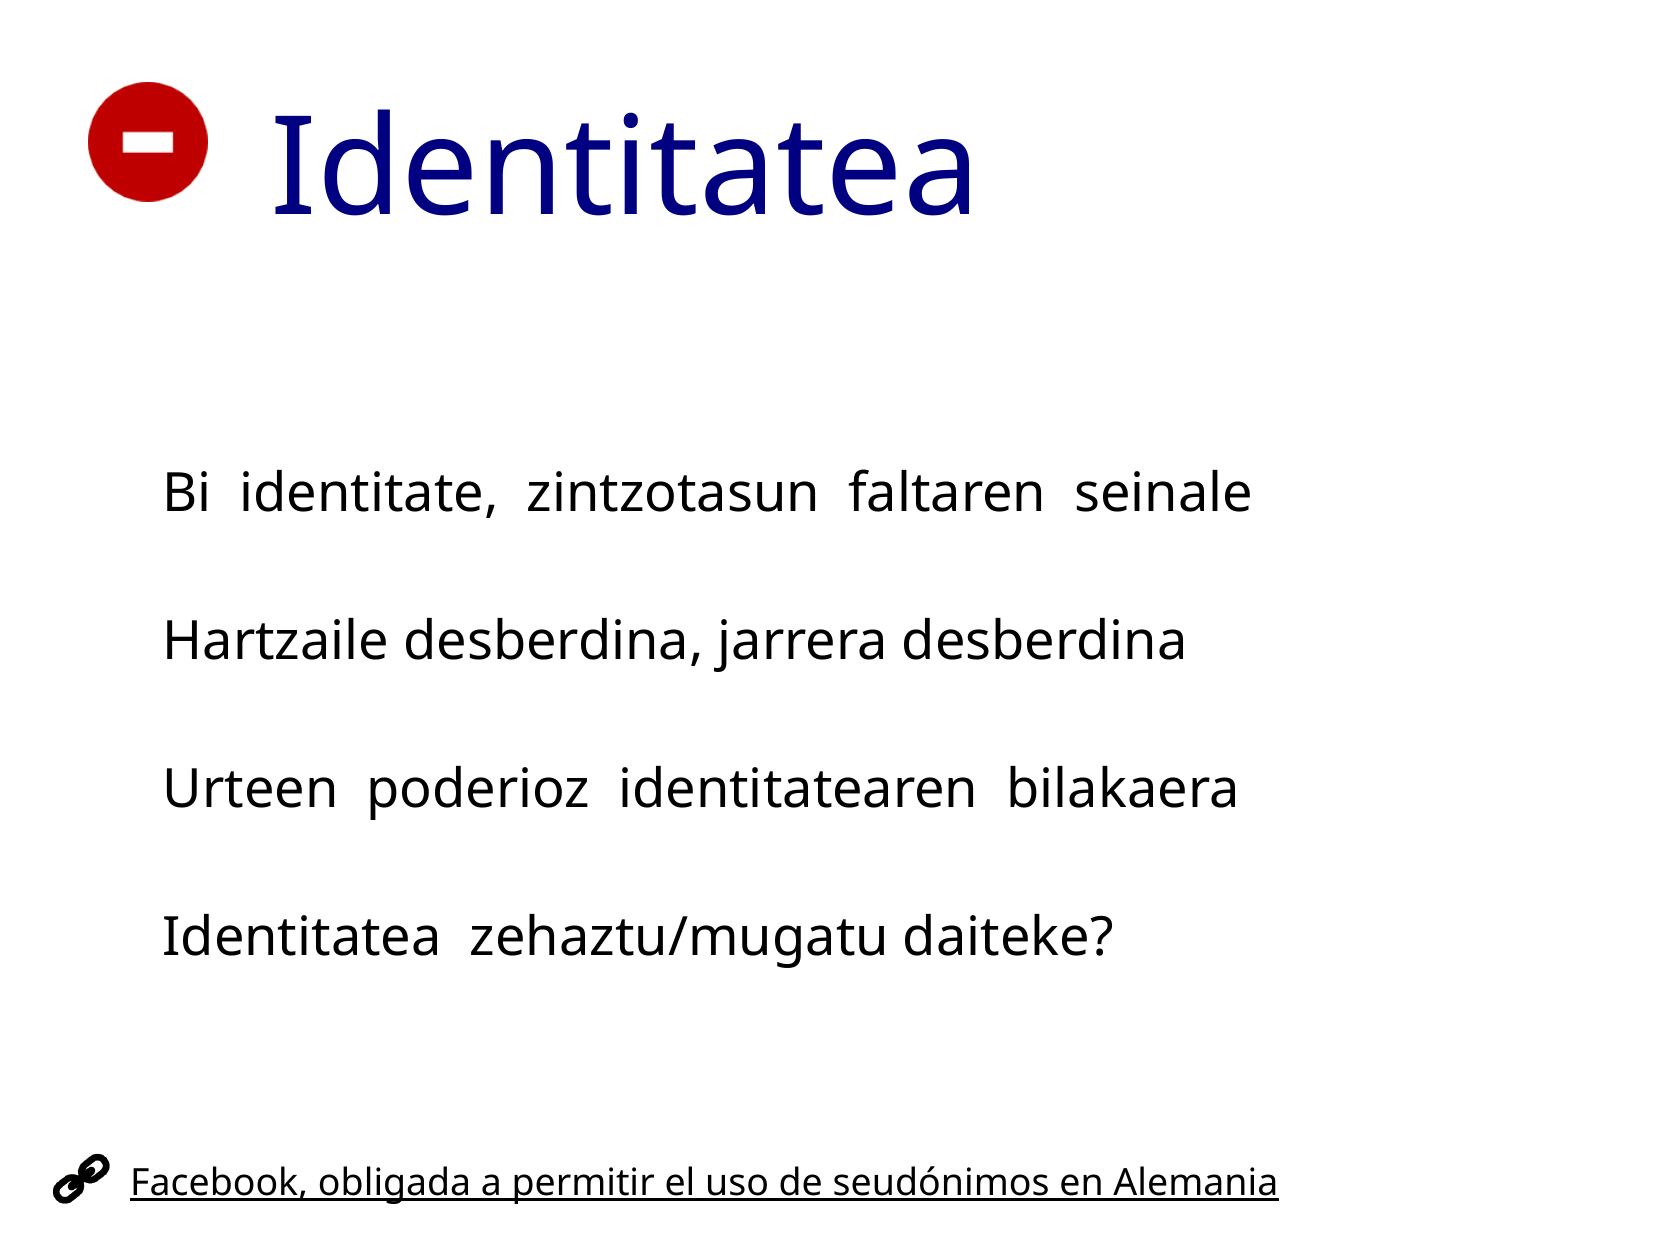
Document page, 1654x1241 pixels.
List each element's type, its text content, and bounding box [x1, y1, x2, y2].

text_box Identitatea [256, 59, 1133, 237]
text_box Facebook, obligada a permitir el uso de seudónimos en Alemania [115, 1147, 1242, 1205]
picture [51, 1152, 111, 1205]
picture [88, 82, 208, 202]
text_box Bi identitate, zintzotasun faltaren seinale Hartzaile desberdina, jarrera desberdina Urteen poderioz identitatearen bilakaera Identitatea zehaztu/mugatu daiteke? [147, 446, 1536, 954]
